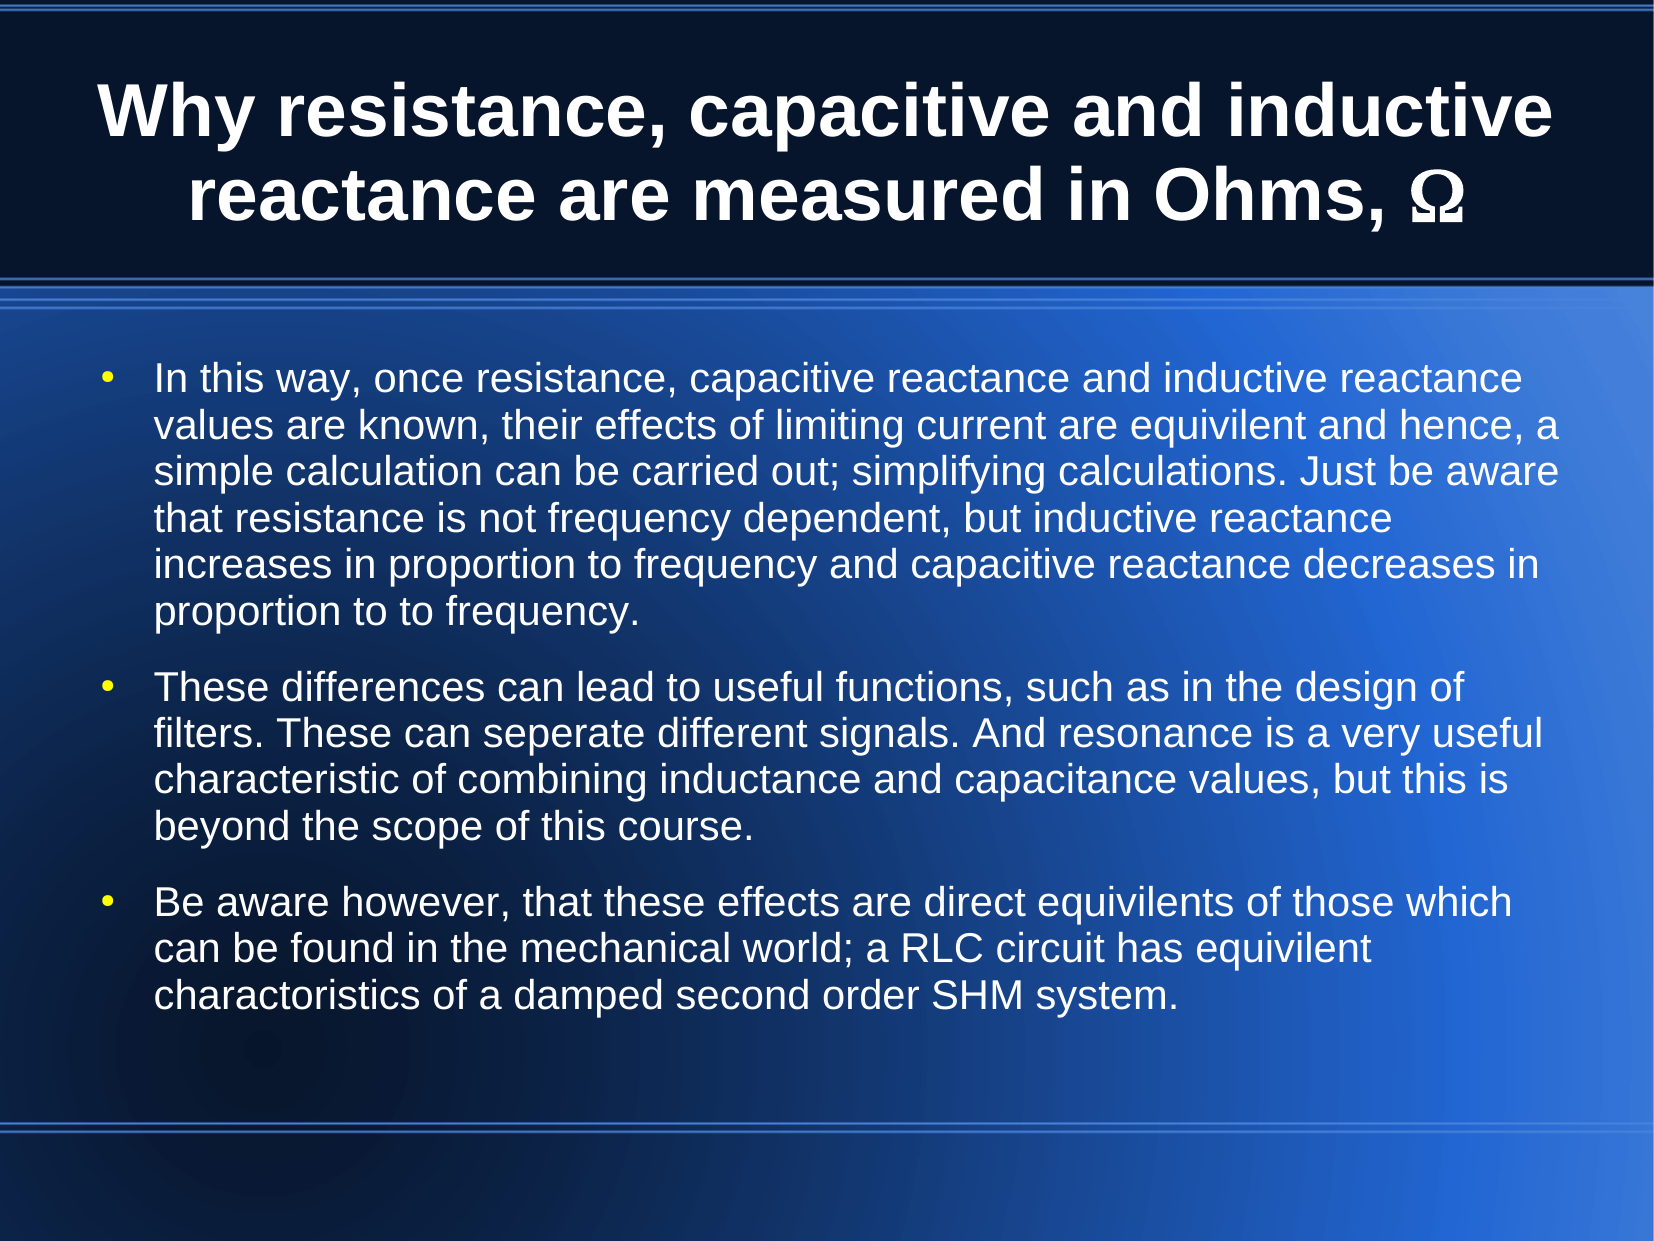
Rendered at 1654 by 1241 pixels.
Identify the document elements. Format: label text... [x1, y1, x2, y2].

title Why resistance, capacitive and inductive reactance are measured in Ohms, W [82, 49, 1571, 257]
list In this way, once resistance, capacitive reactance and inductive reactance values are known, their effects of limiting current are equivilent and hence, a simple calculation can be carried out; simplifying calculations. Just be aware that resistance is not frequency dependent, but inductive reactance increases in proportion to frequency and capacitive reactance decreases in proportion to to frequency. These differences can lead to useful functions, such as in the design of filters. These can seperate different signals. And resonance is a very useful characteristic of combining inductance and capacitance values, but this is beyond the scope of this course. Be aware however, that these effects are direct equivilents of those which can be found in the mechanical world; a RLC circuit has equivilent charactoristics of a damped second order SHM system. [82, 355, 1571, 1058]
picture [0, 0, 1654, 1241]
